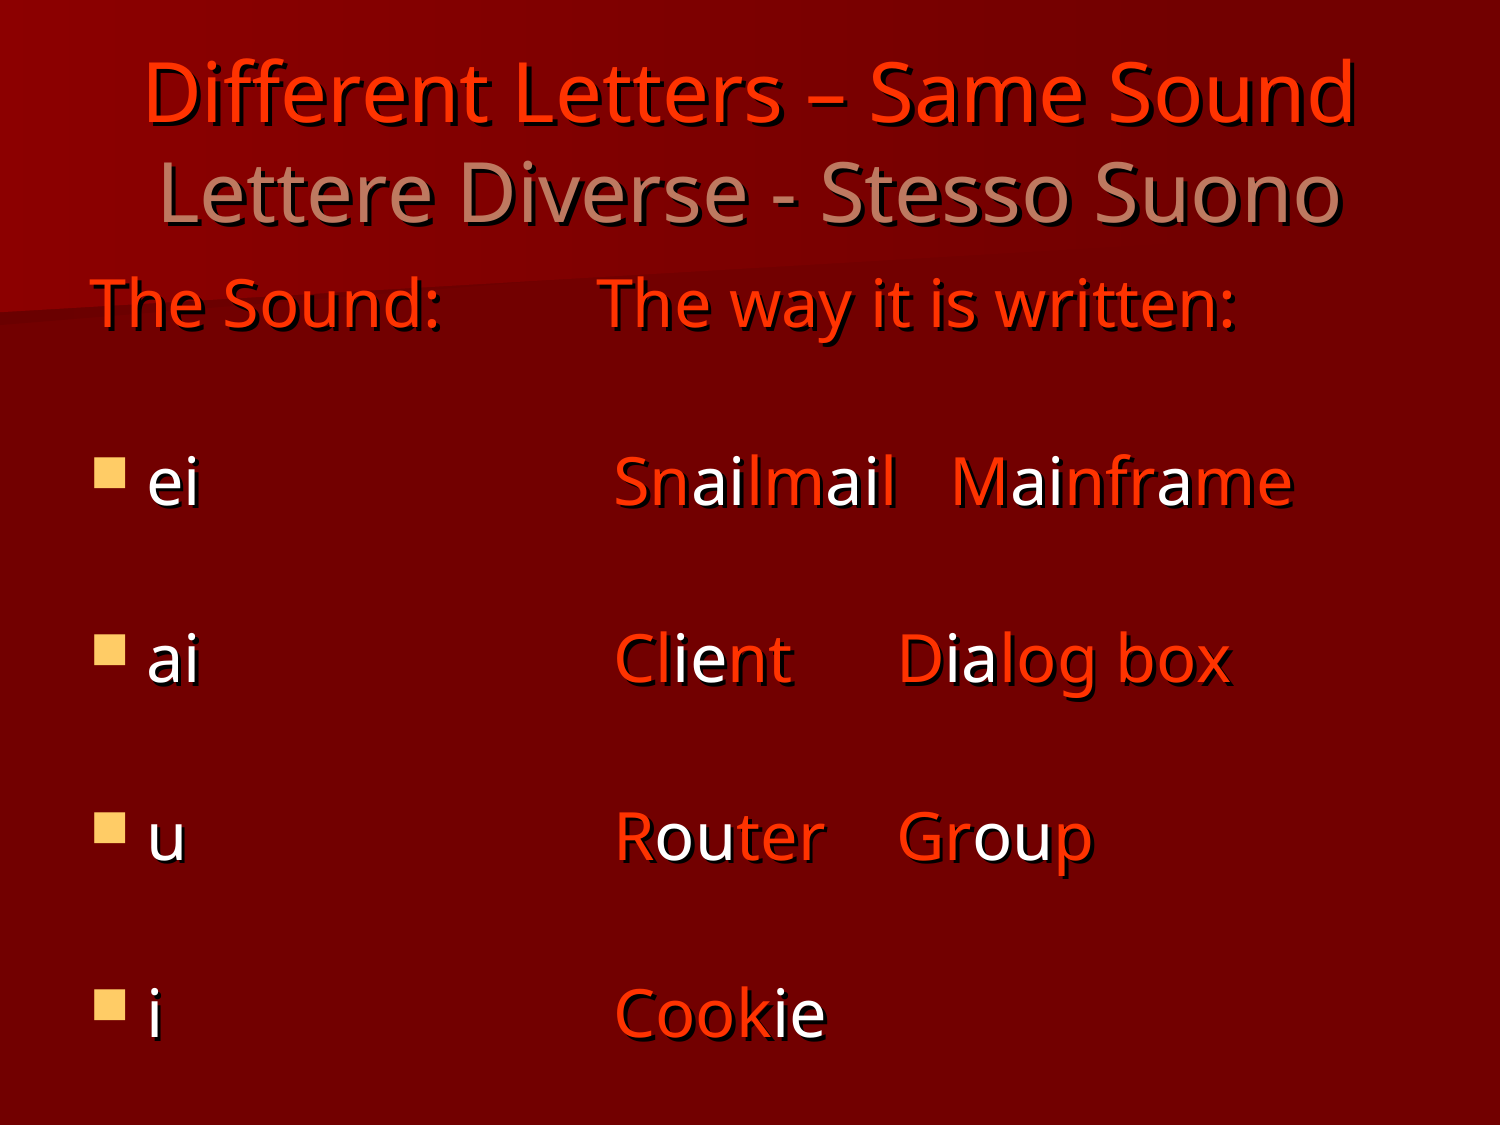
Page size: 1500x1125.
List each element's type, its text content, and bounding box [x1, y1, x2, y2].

title Different Letters – Same Sound Lettere Diverse - Stesso Suono [75, 45, 1426, 233]
list The Sound: The way it is written: ei Snailmail Mainframe ai Client Dialog box u Router Group i Cookie [75, 262, 1426, 1071]
